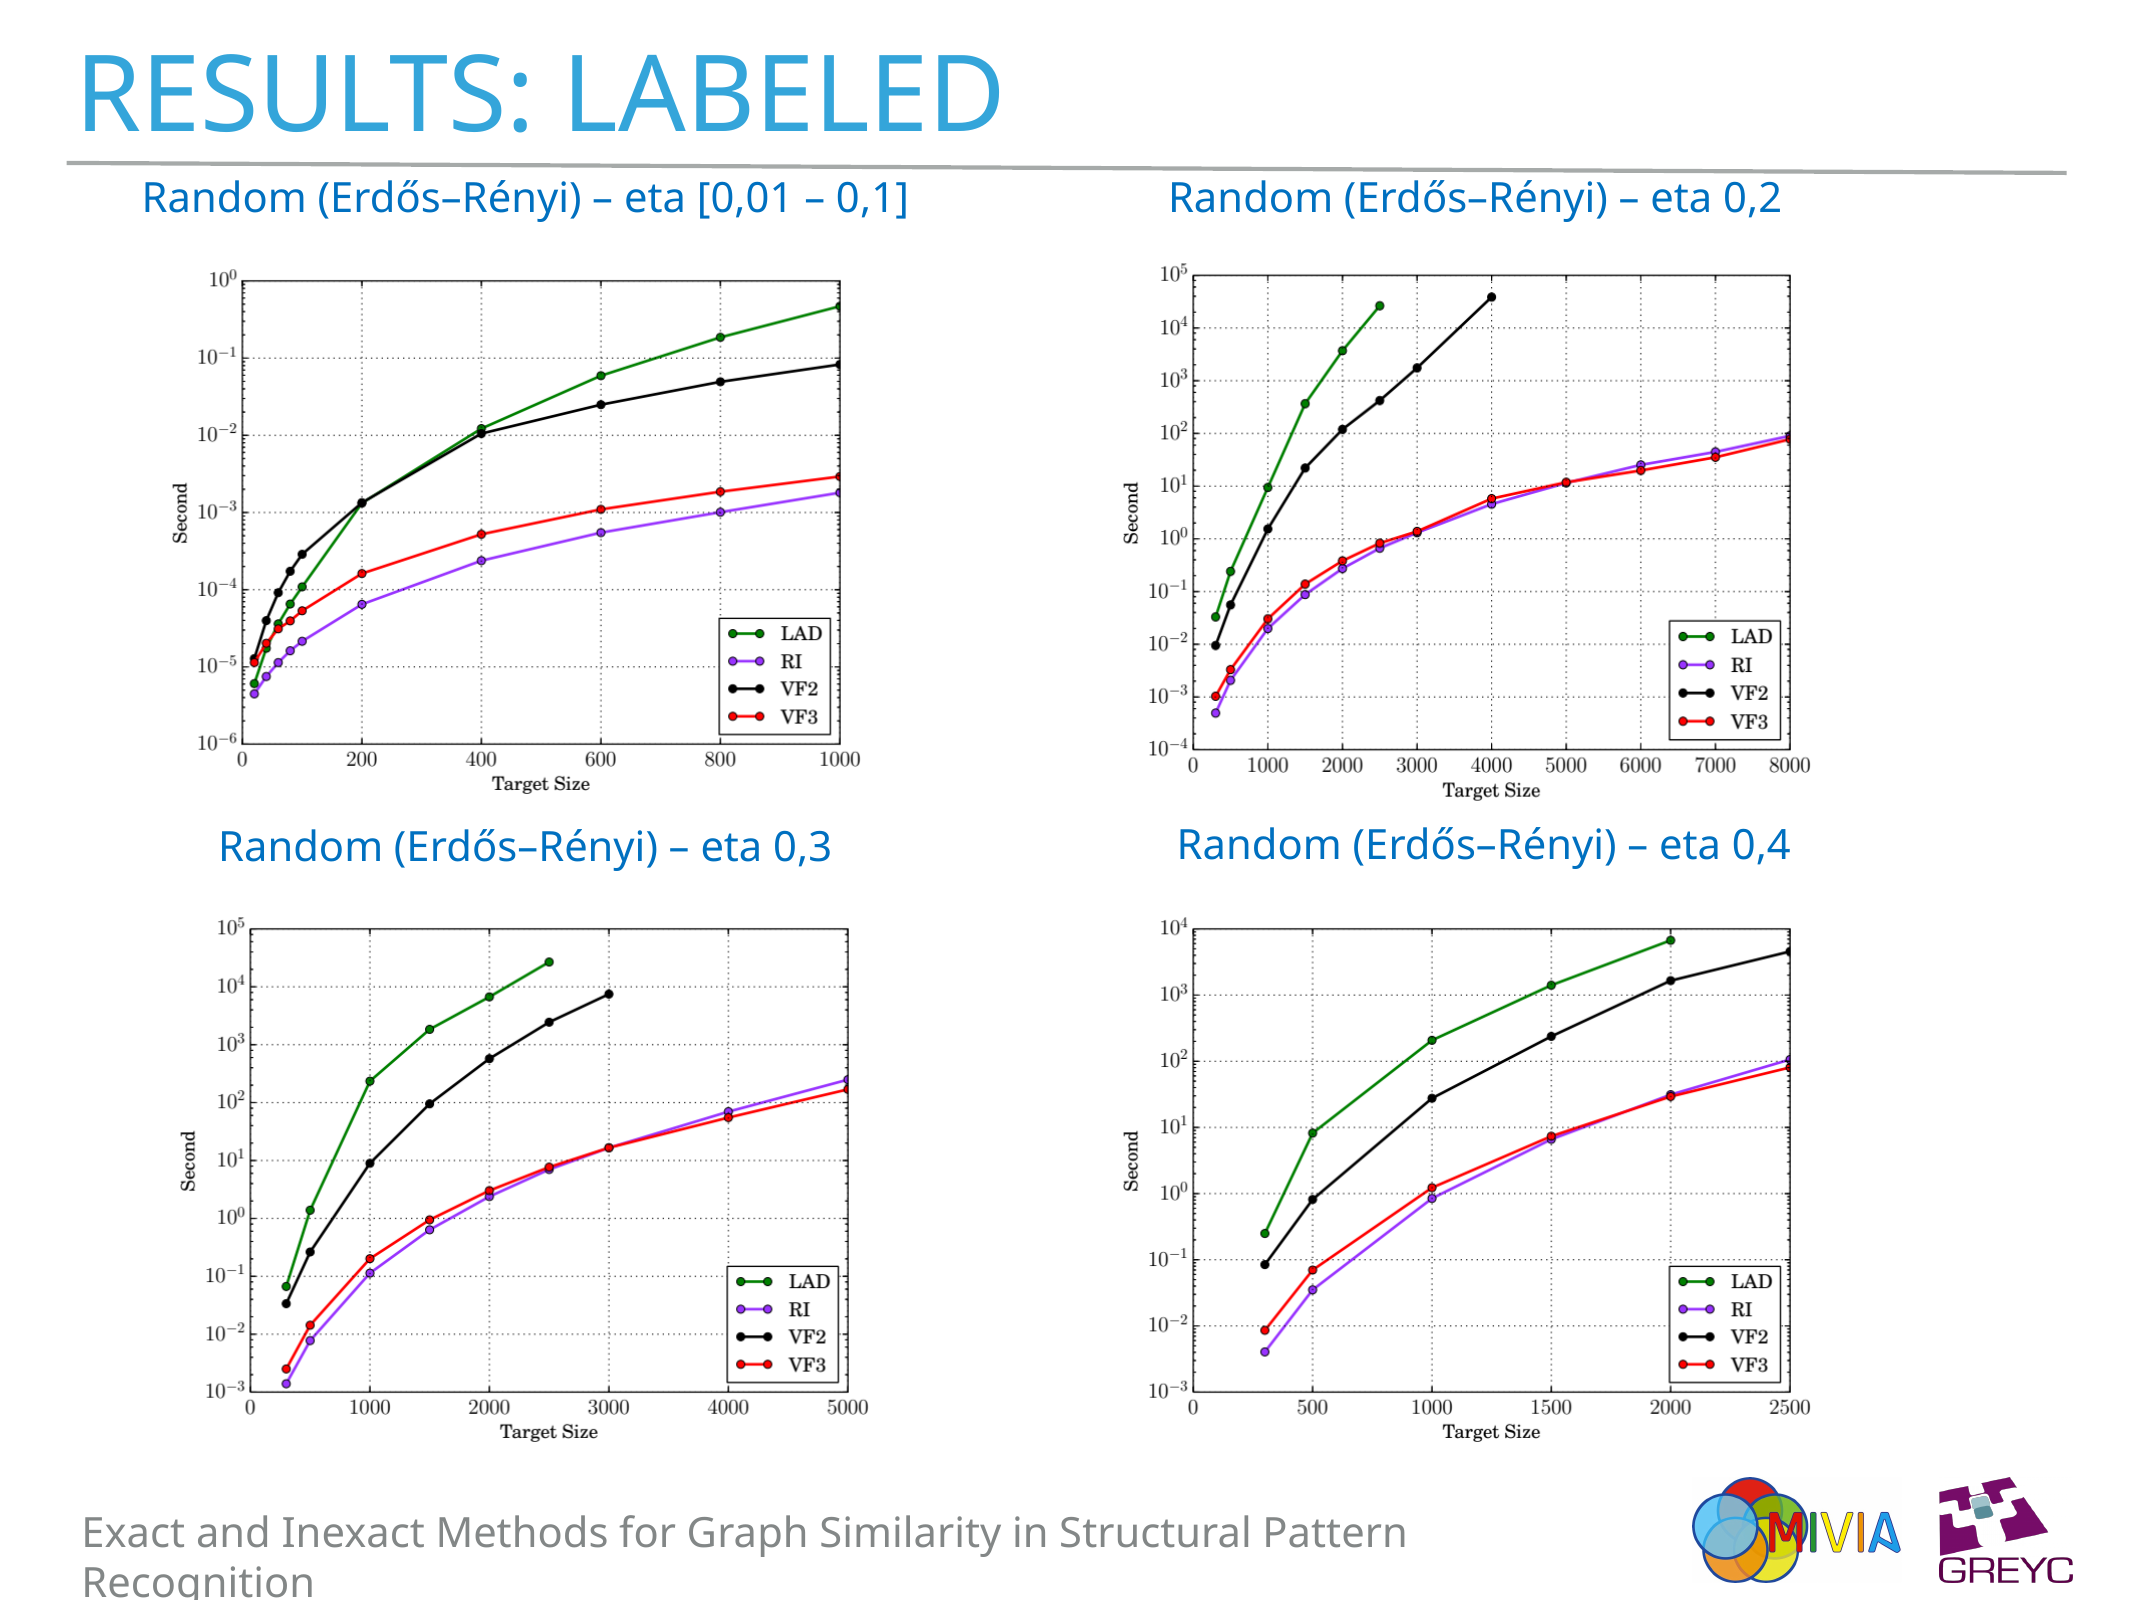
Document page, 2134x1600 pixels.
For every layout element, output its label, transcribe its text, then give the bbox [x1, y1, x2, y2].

picture [1939, 1477, 2073, 1583]
text_box Random (Erdős–Rényi) – eta 0,3 [209, 811, 852, 879]
picture [146, 229, 915, 800]
picture [1097, 871, 1865, 1448]
picture [1097, 216, 1865, 807]
picture [154, 871, 923, 1448]
picture [1692, 1477, 1902, 1583]
text_box Random (Erdős–Rényi) – eta 0,4 [1168, 809, 1811, 877]
text_box Random (Erdős–Rényi) – eta 0,2 [1159, 161, 1803, 229]
title Results: LABELED [66, 41, 1662, 161]
text_box Random (Erdős–Rényi) – eta [0,01 – 0,1] [133, 161, 929, 229]
